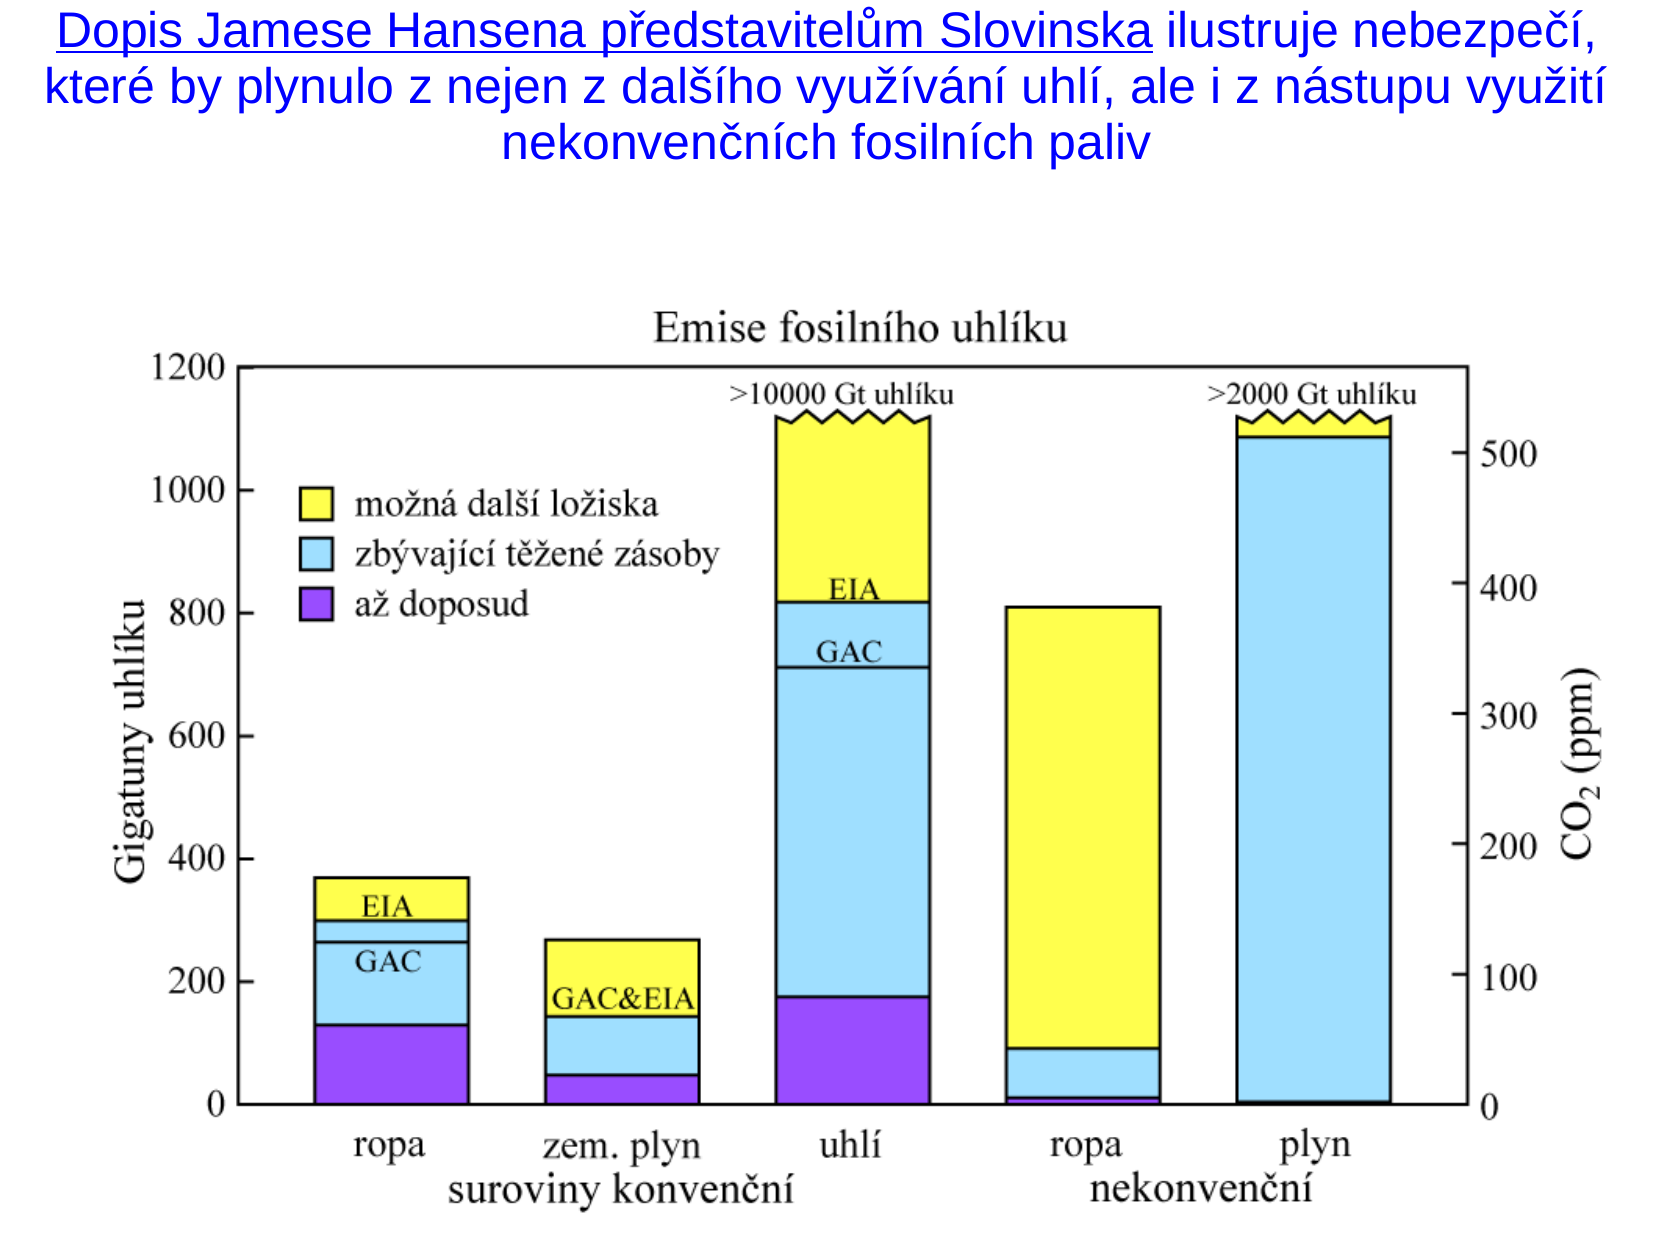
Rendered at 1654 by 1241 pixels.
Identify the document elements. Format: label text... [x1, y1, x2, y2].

title Dopis Jamese Hansena představitelům Slovinska ilustruje nebezpečí, které by plynulo z nejen z dalšího využívání uhlí, ale i z nástupu využití nekonvenčních fosilních paliv [0, 0, 1654, 190]
picture [74, 265, 1625, 1222]
